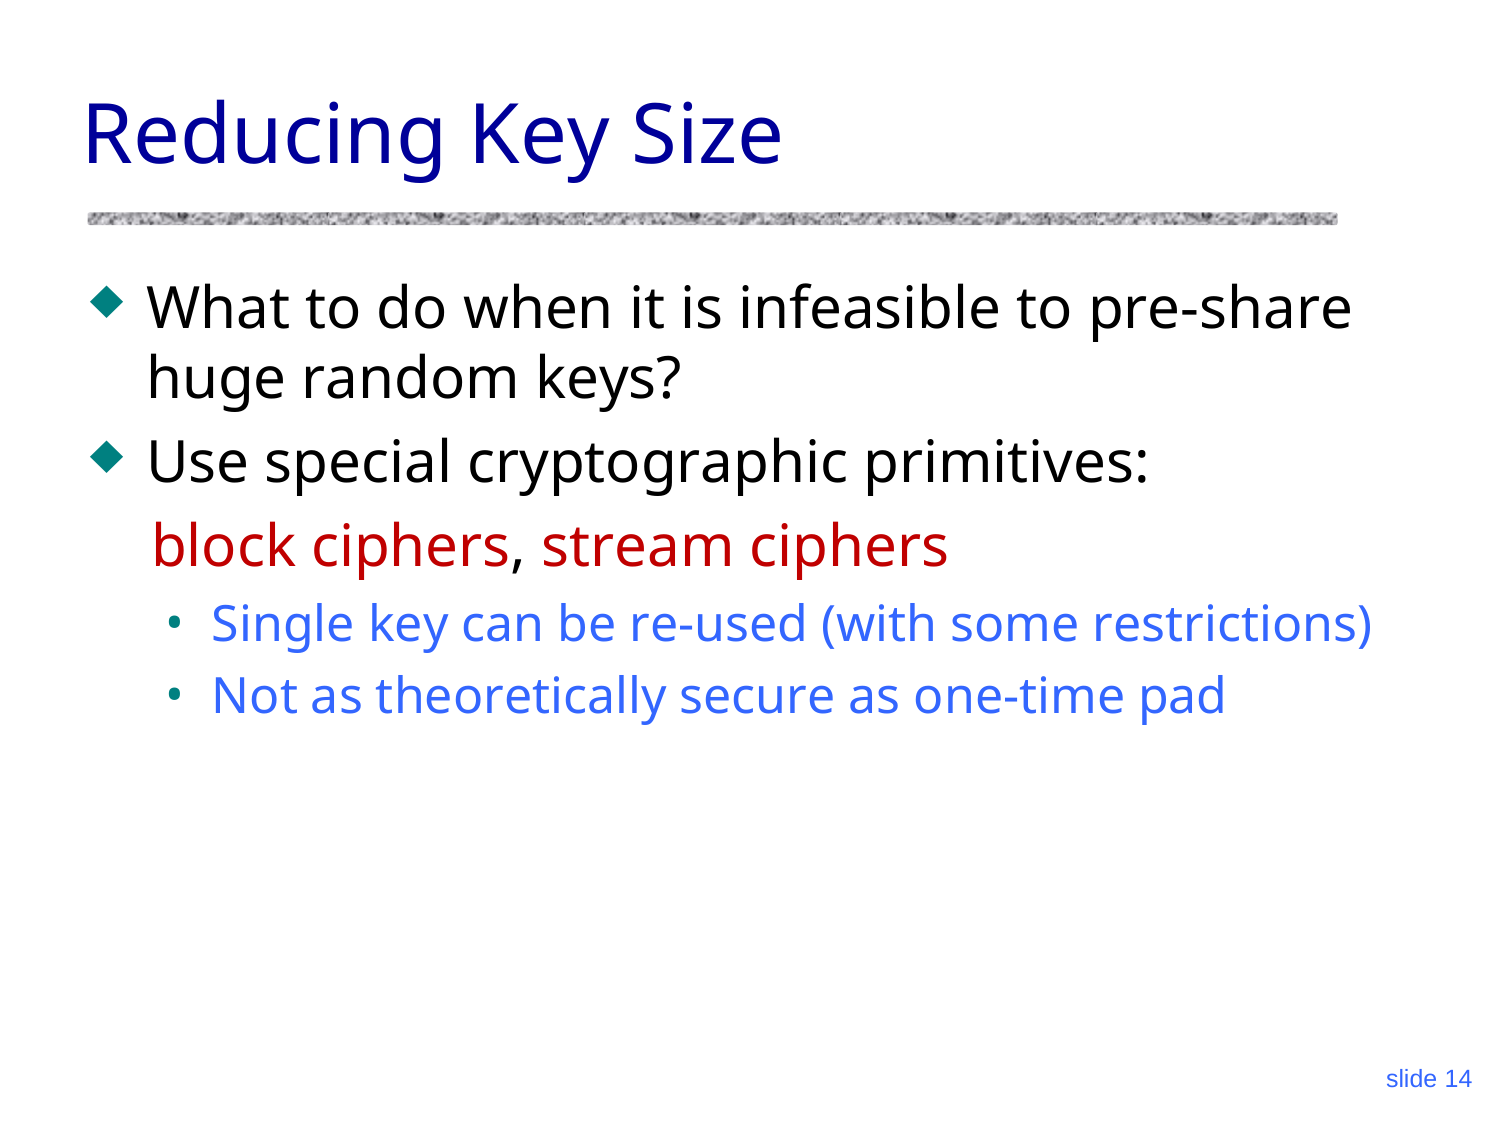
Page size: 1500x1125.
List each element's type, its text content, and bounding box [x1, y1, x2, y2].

title Reducing Key Size [66, 37, 1342, 188]
list What to do when it is infeasible to pre-share huge random keys? Use special cryptographic primitives: block ciphers, stream ciphers Single key can be re-used (with some restrictions) Not as theoretically secure as one-time pad [74, 262, 1463, 1075]
text_box slide <number> [1174, 1025, 1488, 1101]
picture [87, 212, 1338, 226]
